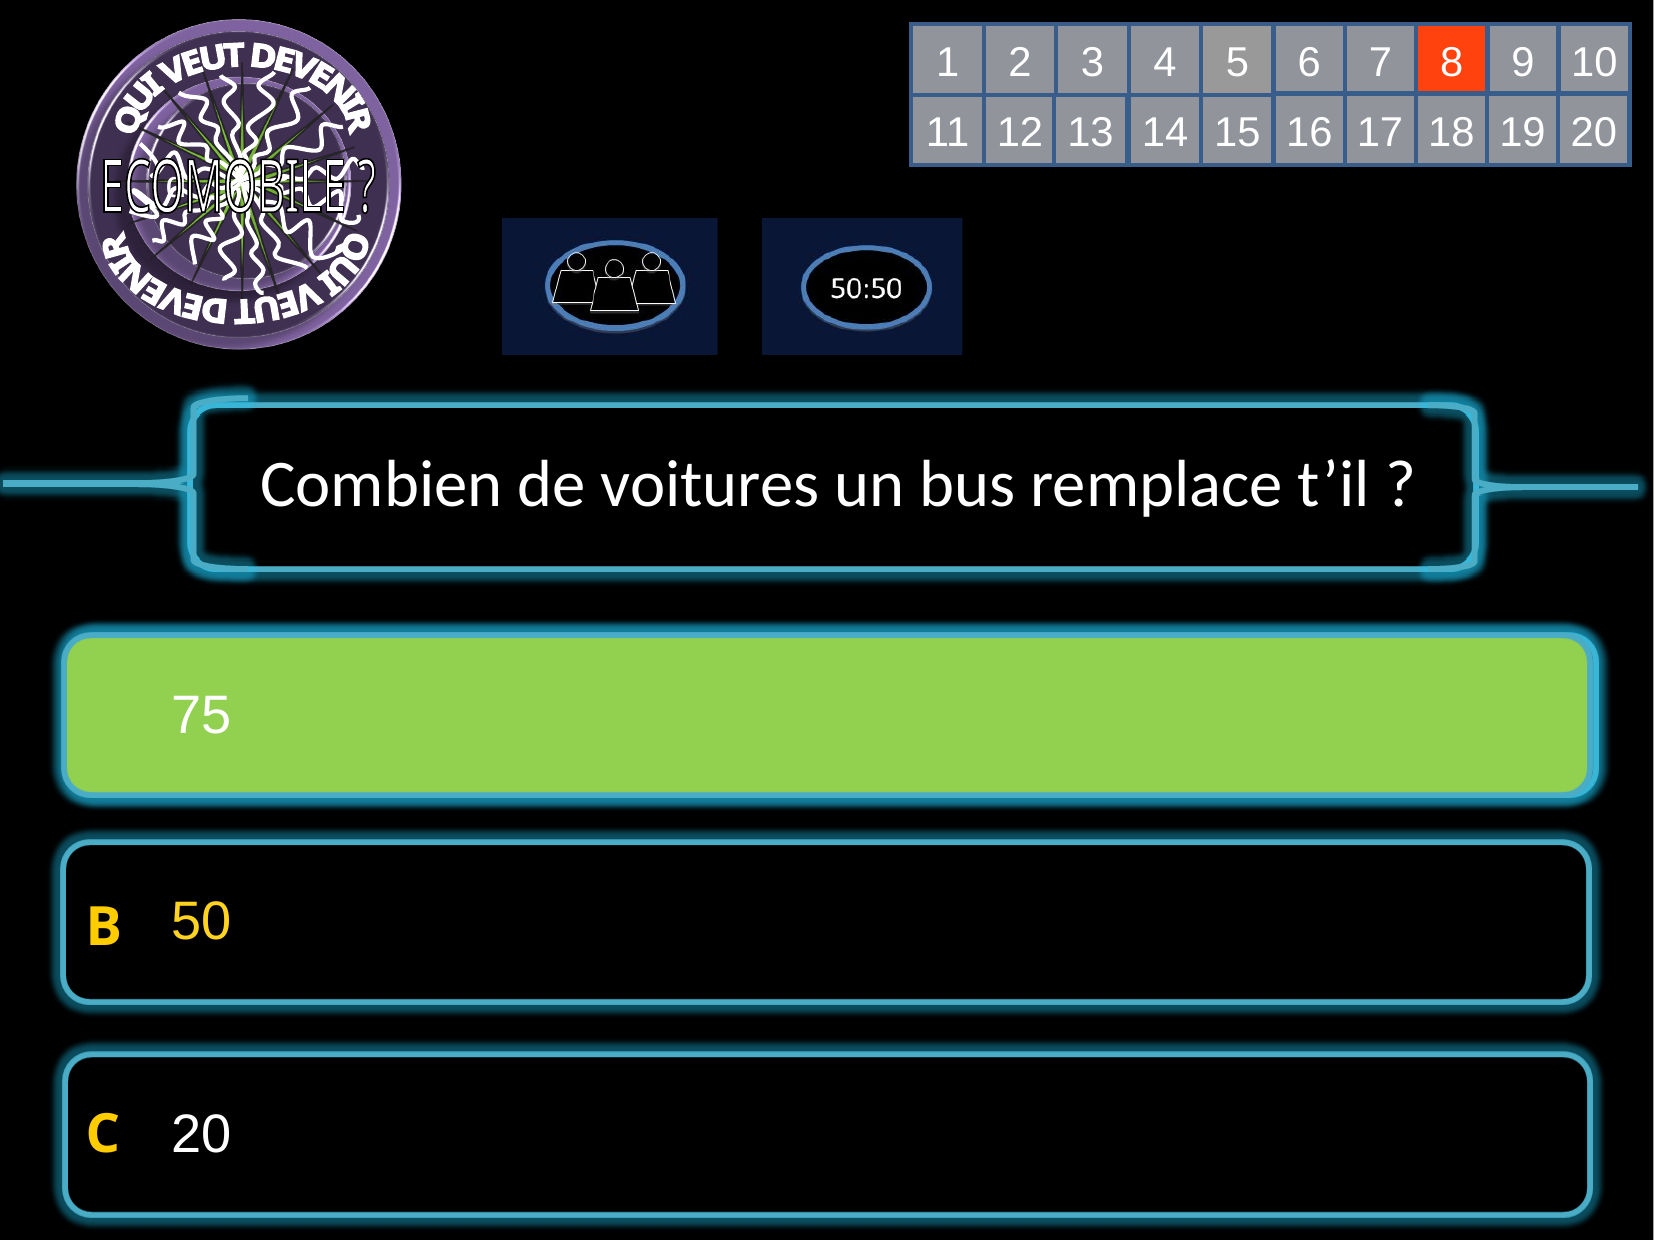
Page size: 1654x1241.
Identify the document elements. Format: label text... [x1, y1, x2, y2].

text_box 16 [1273, 93, 1345, 166]
text_box 10 [1558, 24, 1630, 93]
picture [44, 615, 1616, 815]
text_box 19 [1486, 93, 1558, 166]
list 75 [171, 643, 1571, 786]
title Combien de voitures un bus remplace t’il ? [200, 407, 1477, 573]
text_box 2 [983, 24, 1056, 94]
text_box 15 [1201, 94, 1273, 166]
list 20 [171, 1062, 1571, 1205]
text_box 18 [1415, 93, 1486, 166]
text_box 17 [1345, 93, 1415, 166]
picture [0, 377, 1654, 591]
text_box 20 [1558, 93, 1630, 166]
list 50 [171, 850, 1571, 993]
text_box 3 [1056, 24, 1128, 95]
text_box 1 [911, 24, 983, 94]
text_box 12 [983, 94, 1054, 166]
picture [42, 18, 432, 370]
picture [45, 1034, 1610, 1235]
text_box 11 [911, 94, 983, 166]
text_box 8 [1416, 24, 1487, 93]
picture [43, 822, 1609, 1022]
text_box 5 [1201, 24, 1273, 94]
text_box 9 [1487, 24, 1558, 93]
text_box 7 [1344, 24, 1416, 93]
text_box 13 [1054, 94, 1127, 166]
text_box 6 [1273, 24, 1344, 93]
text_box 14 [1128, 94, 1201, 166]
text_box 4 [1128, 24, 1201, 94]
